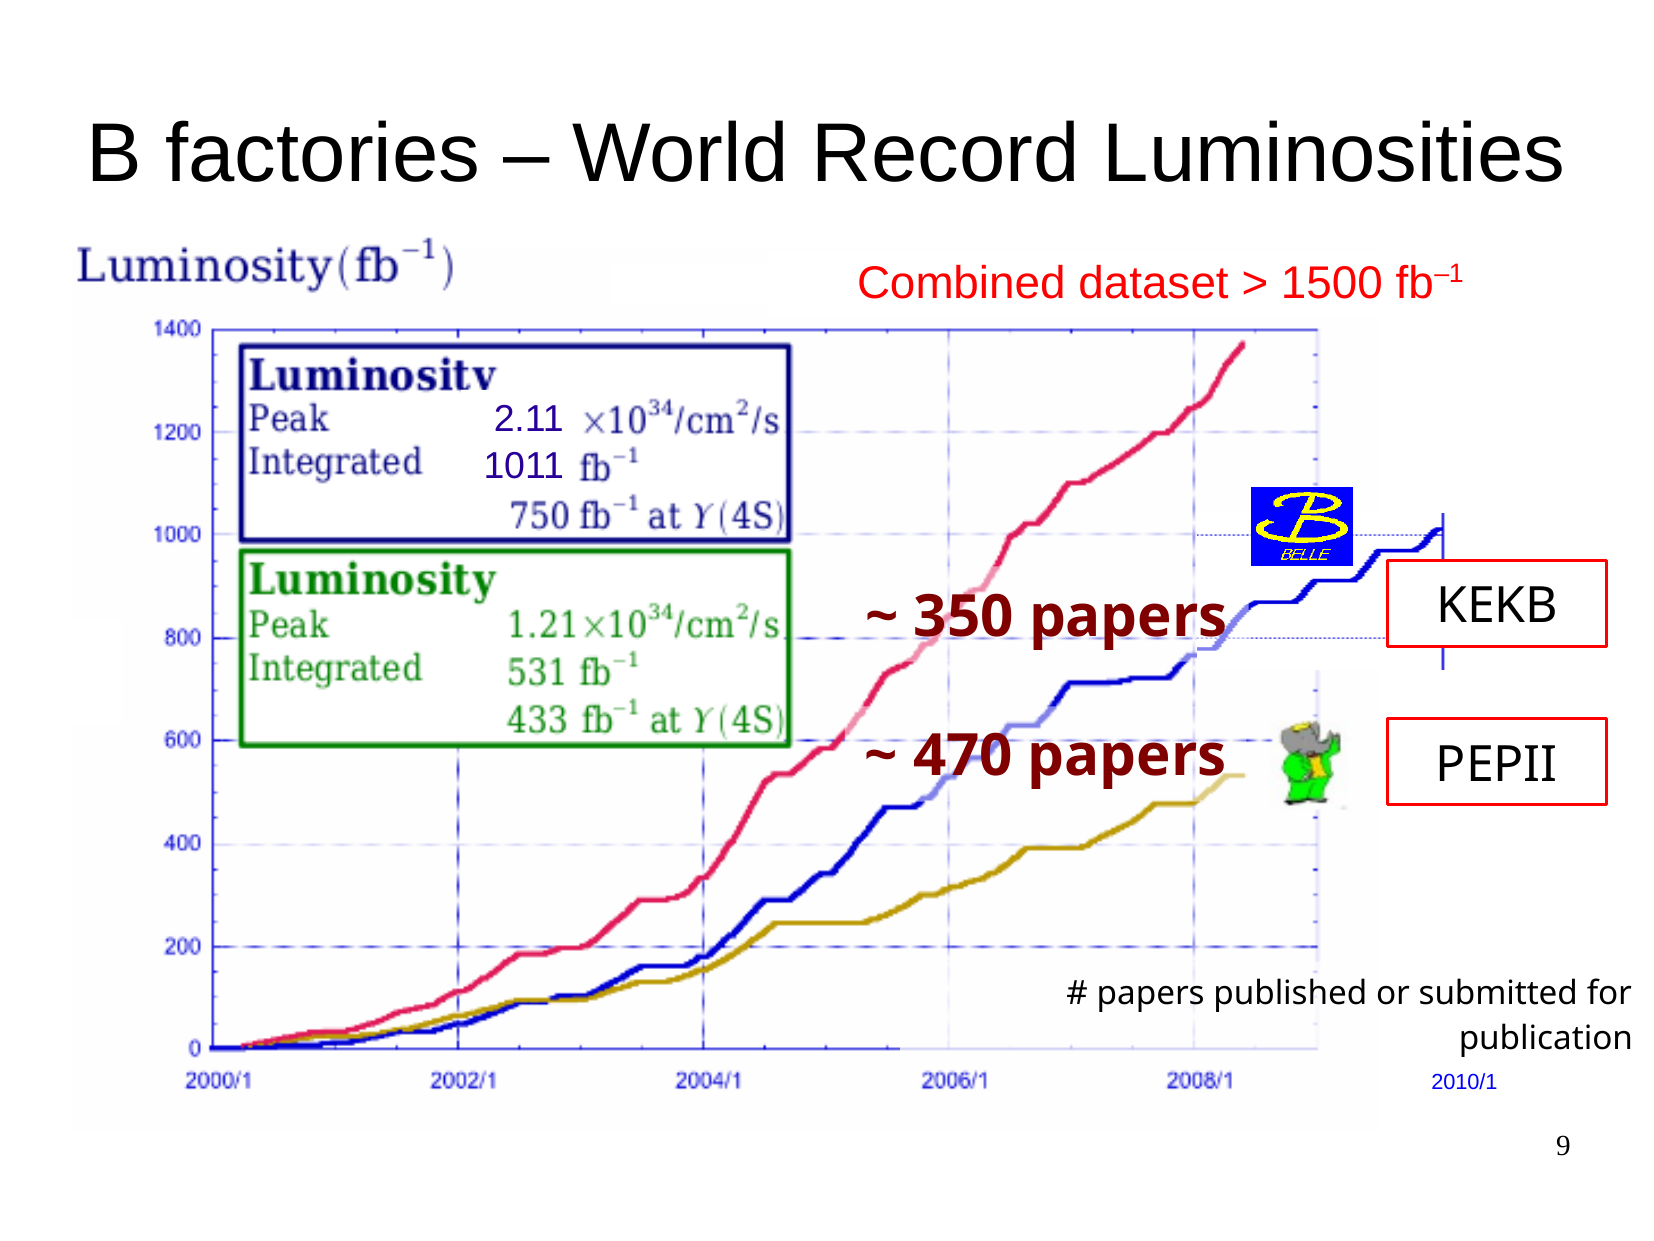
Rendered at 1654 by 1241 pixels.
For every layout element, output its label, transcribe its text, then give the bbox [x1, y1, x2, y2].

text_box KEKB [1387, 560, 1607, 639]
text_box ~ 470 papers [844, 706, 1247, 802]
text_box PEPII [1387, 718, 1607, 798]
text_box ~ 350 papers [844, 566, 1249, 662]
title B factories – World Record Luminosities [82, 49, 1571, 257]
picture [51, 216, 1500, 1131]
text_box 2.11 [460, 389, 579, 447]
text_box 1011 [460, 447, 579, 494]
text_box 2010/1 [1375, 1062, 1554, 1103]
text_box Combined dataset > 1500 fb–1 [766, 249, 1555, 318]
text_box # papers published or submitted for publication [900, 961, 1648, 1017]
